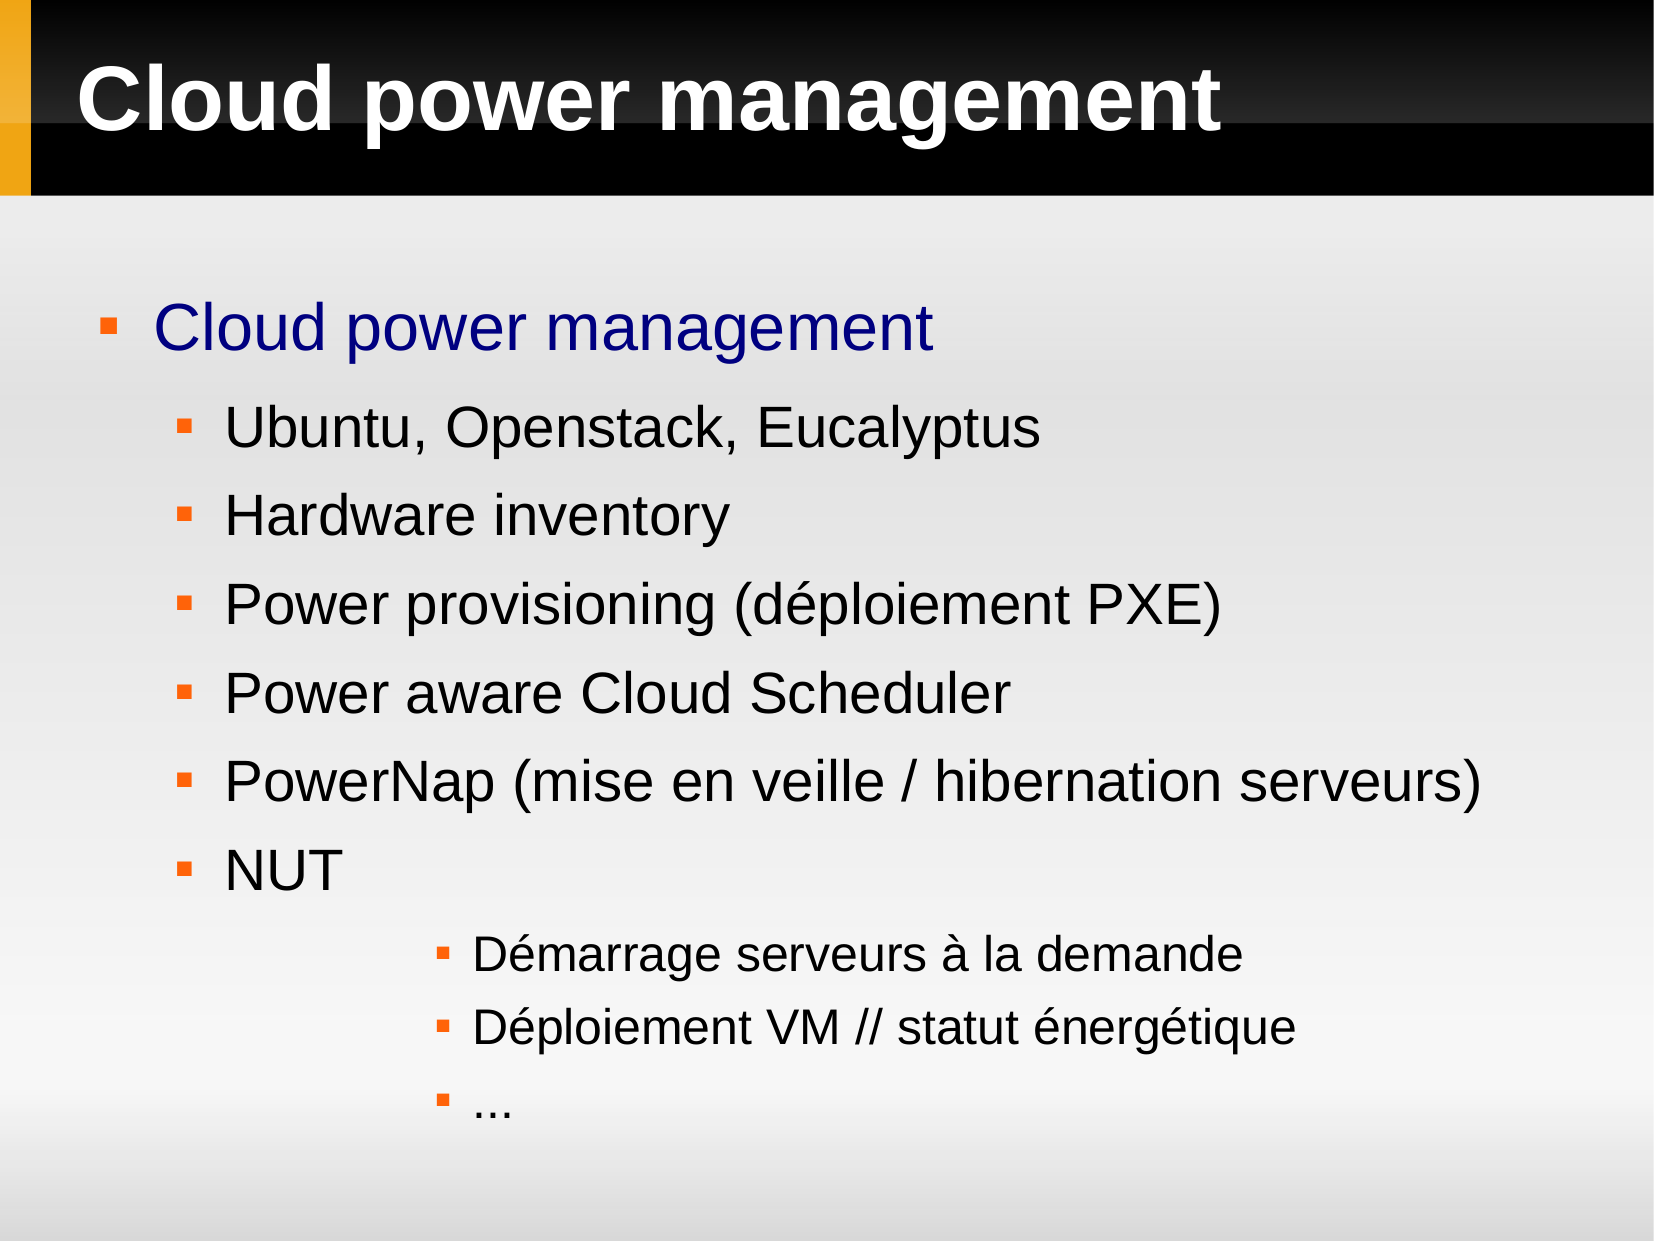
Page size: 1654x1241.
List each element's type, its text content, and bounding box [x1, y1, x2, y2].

picture [0, 0, 1654, 1241]
list Cloud power management Ubuntu, Openstack, Eucalyptus Hardware inventory Power provisioning (déploiement PXE) Power aware Cloud Scheduler PowerNap (mise en veille / hibernation serveurs) NUT Démarrage serveurs à la demande Déploiement VM // statut énergétique ... [82, 290, 1571, 1130]
title Cloud power management [76, 0, 1565, 208]
